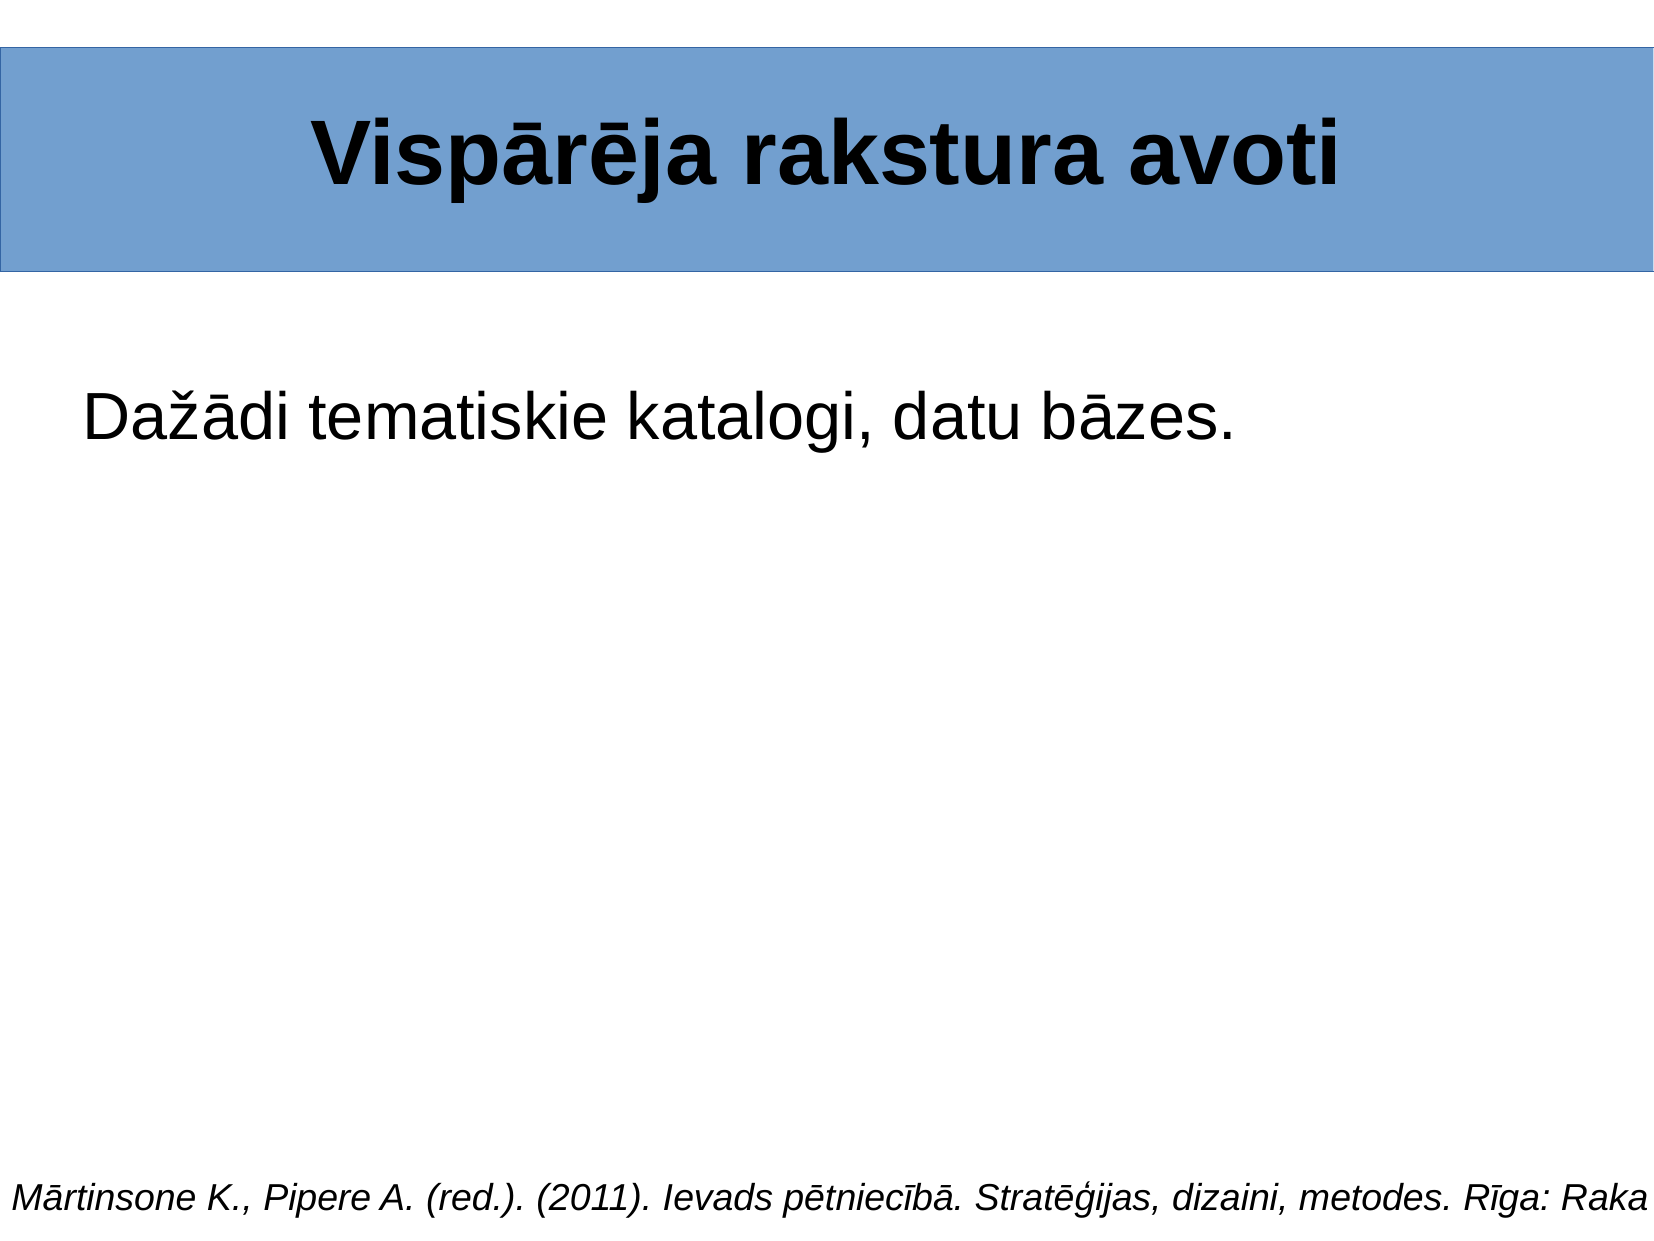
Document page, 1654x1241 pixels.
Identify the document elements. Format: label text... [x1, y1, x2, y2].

title Vispārēja rakstura avoti [82, 49, 1571, 257]
text_box Mārtinsone K., Pipere A. (red.). (2011). Ievads pētniecībā. Stratēģijas, dizaini, metodes. Rīga: Raka [0, 1169, 1654, 1227]
list Dažādi tematiskie katalogi, datu bāzes. [82, 378, 1619, 1099]
text_box [0, 47, 1654, 272]
